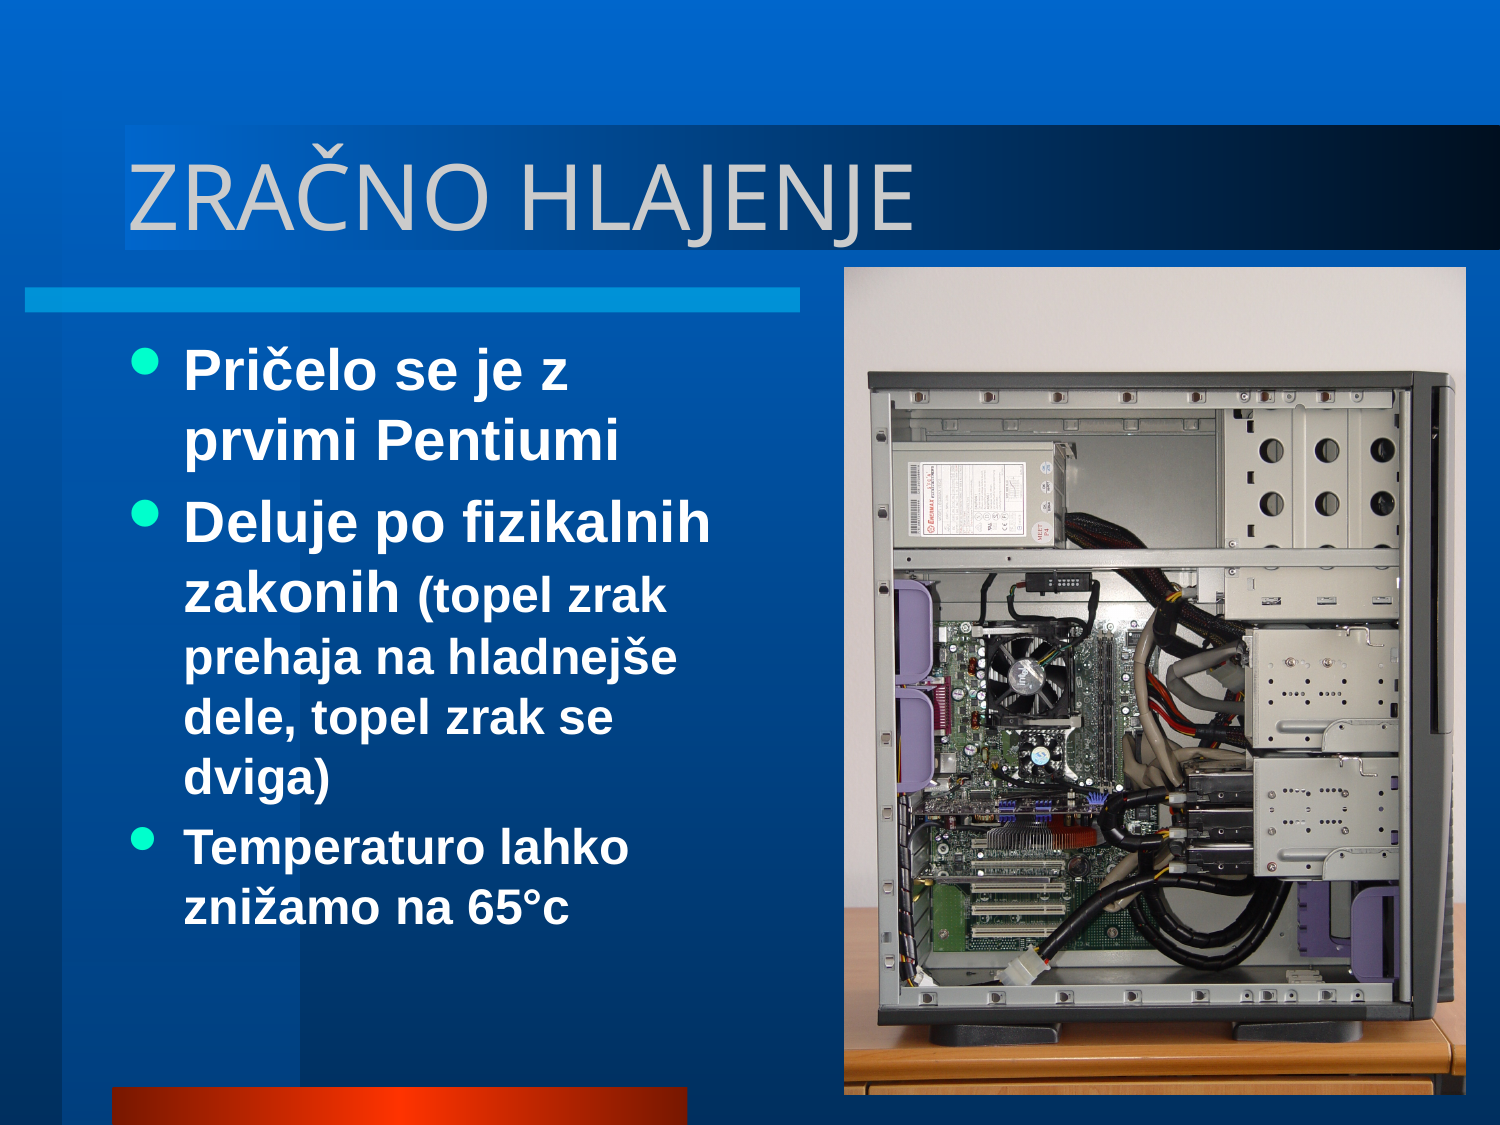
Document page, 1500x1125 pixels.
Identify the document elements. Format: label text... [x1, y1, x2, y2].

picture [844, 267, 1466, 1095]
list Pričelo se je z prvimi Pentiumi Deluje po fizikalnih zakonih (topel zrak prehaja na hladnejše dele, topel zrak se dviga) Temperaturo lahko znižamo na 65°c [112, 324, 738, 1000]
title ZRAČNO HLAJENJE [112, 99, 1388, 288]
